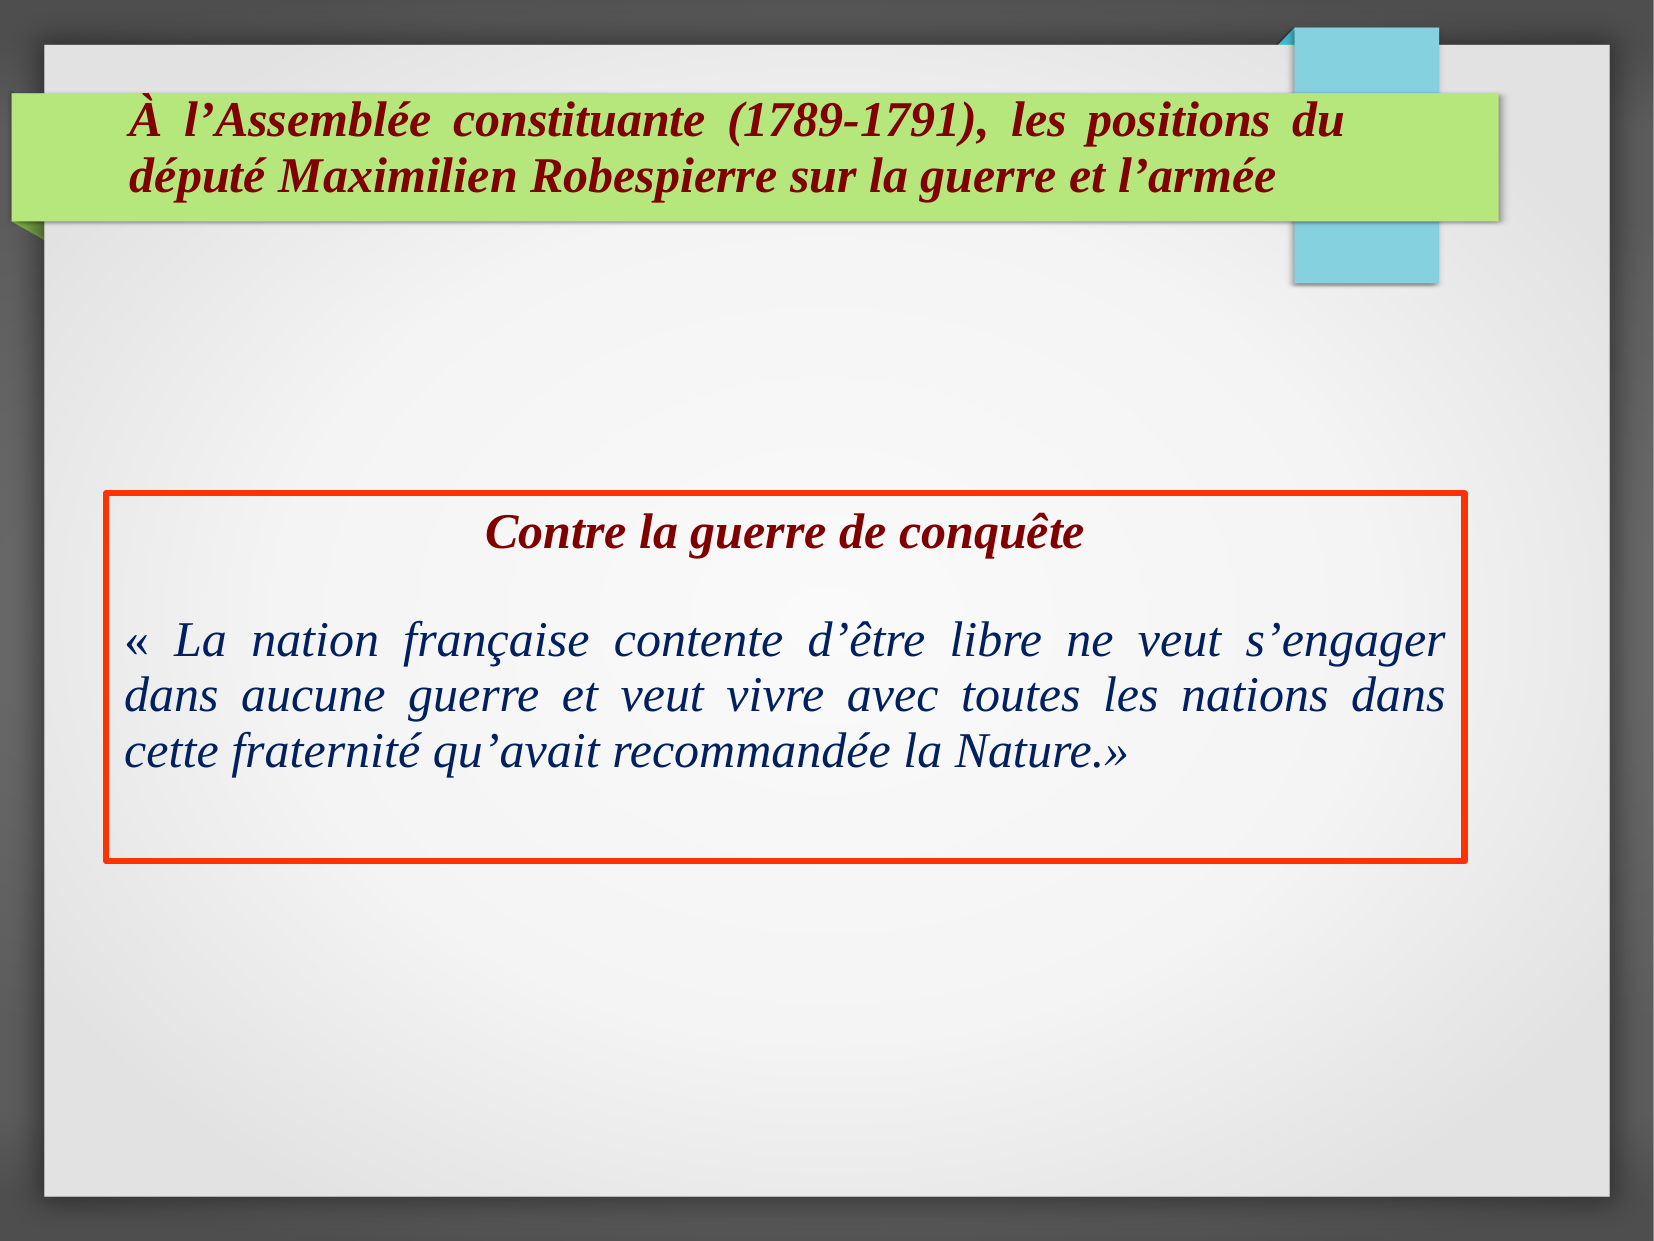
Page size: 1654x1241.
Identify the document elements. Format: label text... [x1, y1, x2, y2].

text_box Contre la guerre de conquête « La nation française contente d’être libre ne veut s’engager dans aucune guerre et veut vivre avec toutes les nations dans cette fraternité qu’avait recommandée la Nature.» [106, 492, 1465, 862]
picture [0, 0, 1654, 1241]
title À l’Assemblée constituante (1789-1791), les positions du député Maximilien Robespierre sur la guerre et l’armée [129, 82, 1347, 213]
